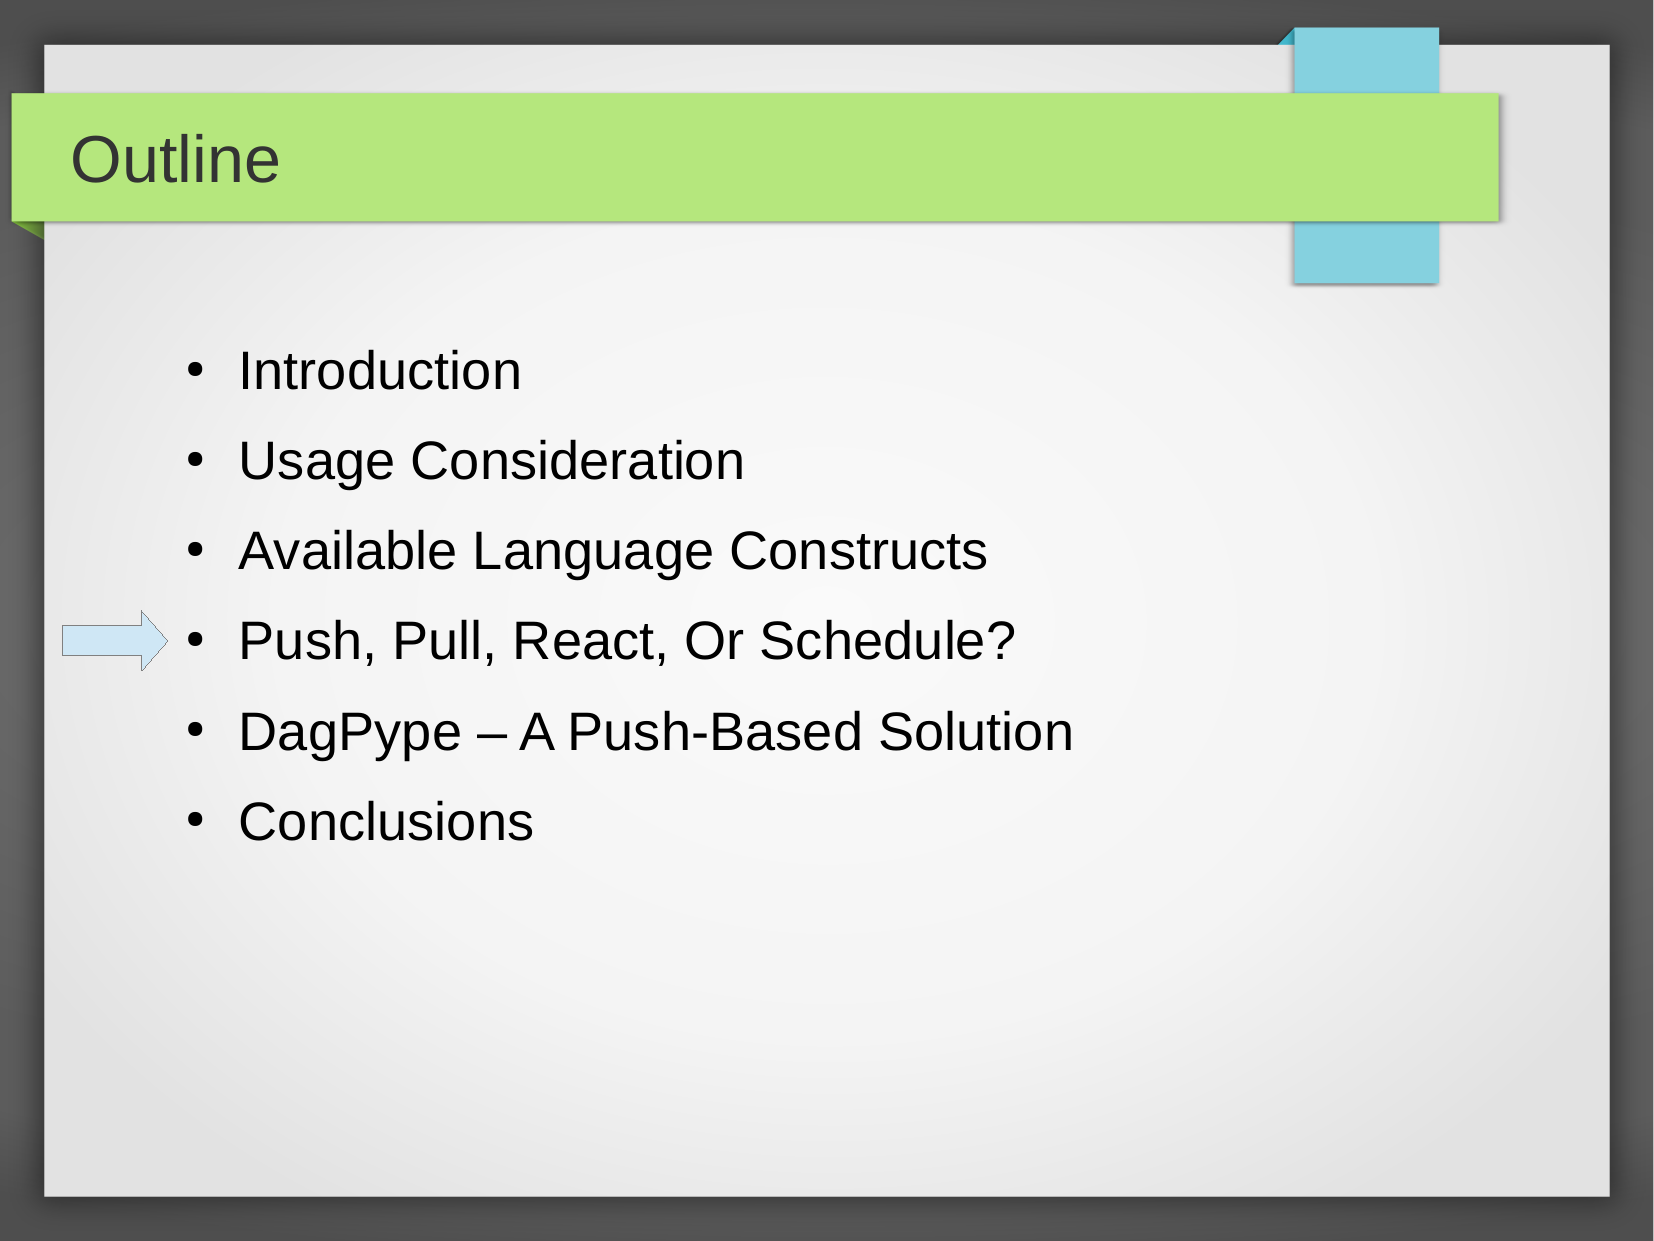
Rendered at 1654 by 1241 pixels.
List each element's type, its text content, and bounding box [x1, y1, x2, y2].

title Outline [70, 106, 1229, 213]
text_box [62, 610, 168, 671]
picture [0, 0, 1654, 1241]
list Introduction Usage Consideration Available Language Constructs Push, Pull, React, Or Schedule? DagPype – A Push-Based Solution Conclusions [167, 340, 1623, 1060]
